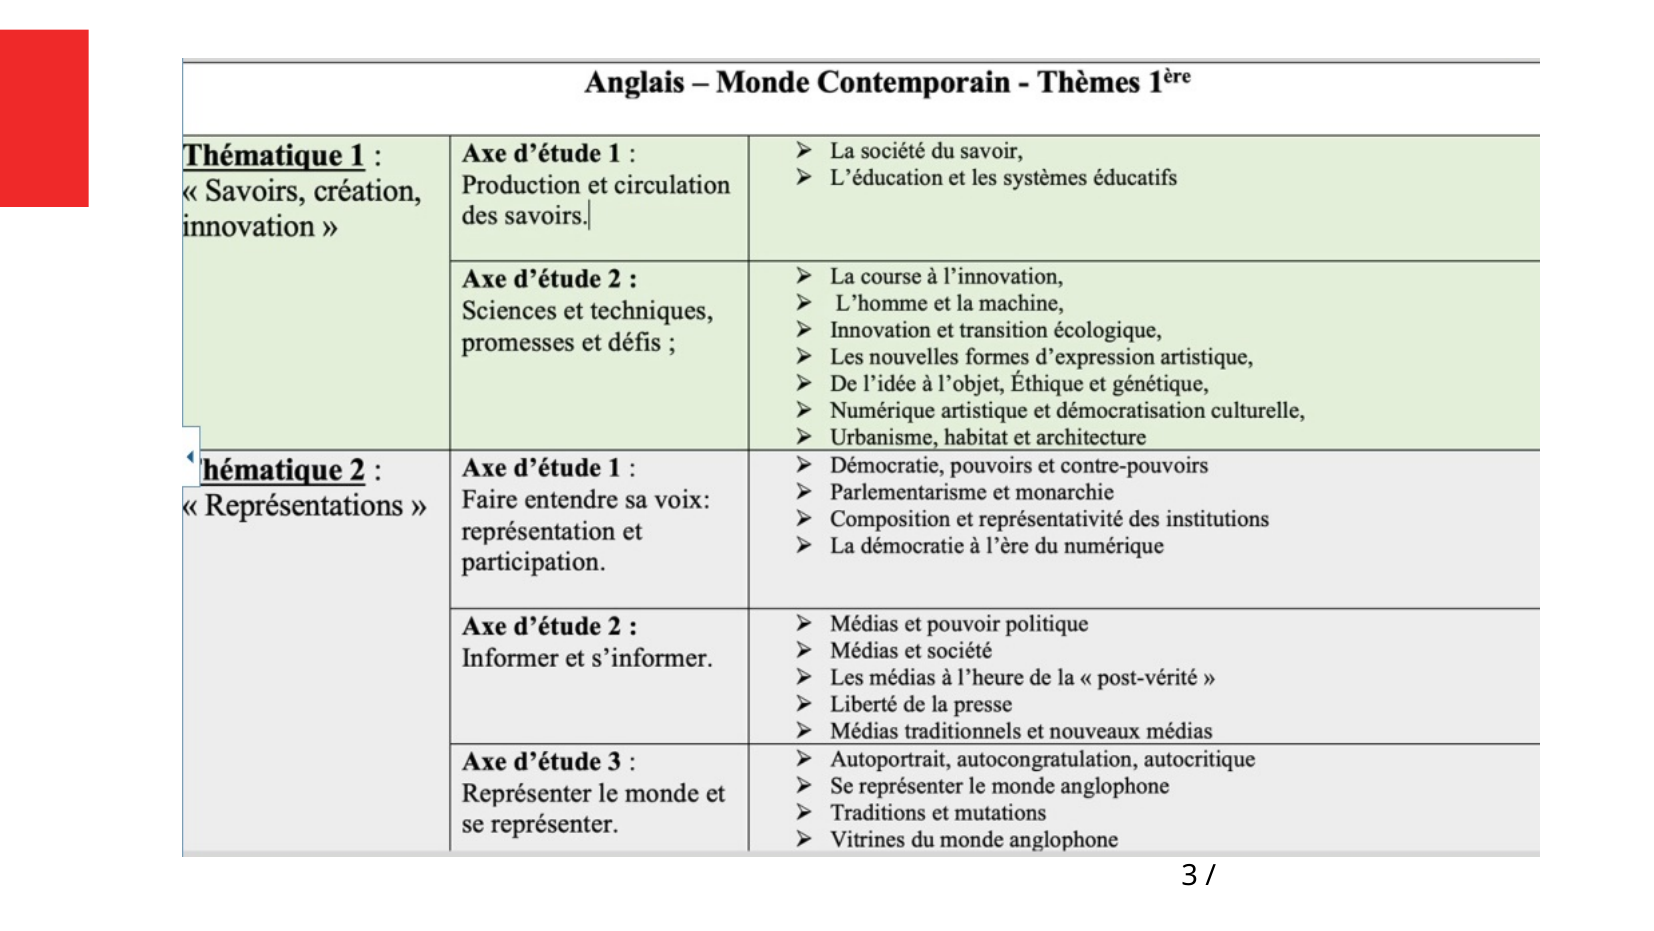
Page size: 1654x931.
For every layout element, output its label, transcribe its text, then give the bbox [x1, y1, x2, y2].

text_box <numéro> / [1181, 856, 1565, 922]
picture [182, 58, 1540, 857]
